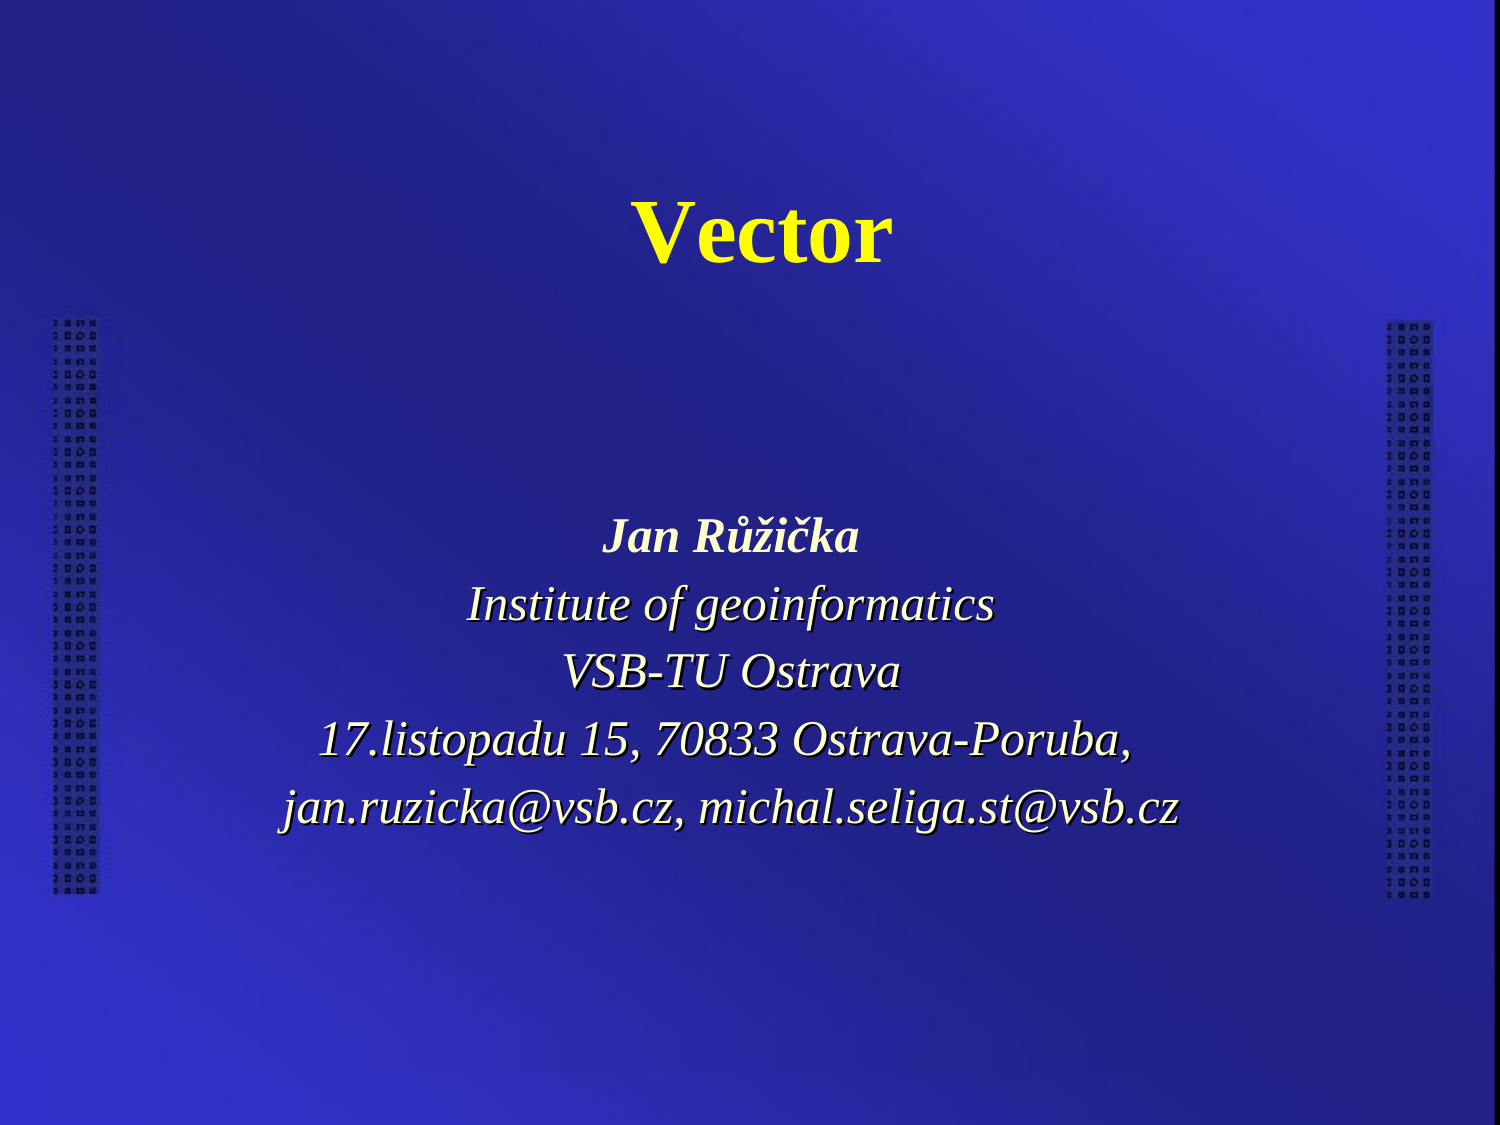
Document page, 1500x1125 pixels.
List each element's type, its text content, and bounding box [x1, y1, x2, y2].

title Vector [125, 137, 1401, 325]
picture [0, 0, 1500, 1125]
subtitle Jan Růžička Institute of geoinformatics VSB-TU Ostrava 17.listopadu 15, 70833 Ostrava-Poruba, jan.ruzicka@vsb.cz, michal.seliga.st@vsb.cz [99, 500, 1363, 938]
